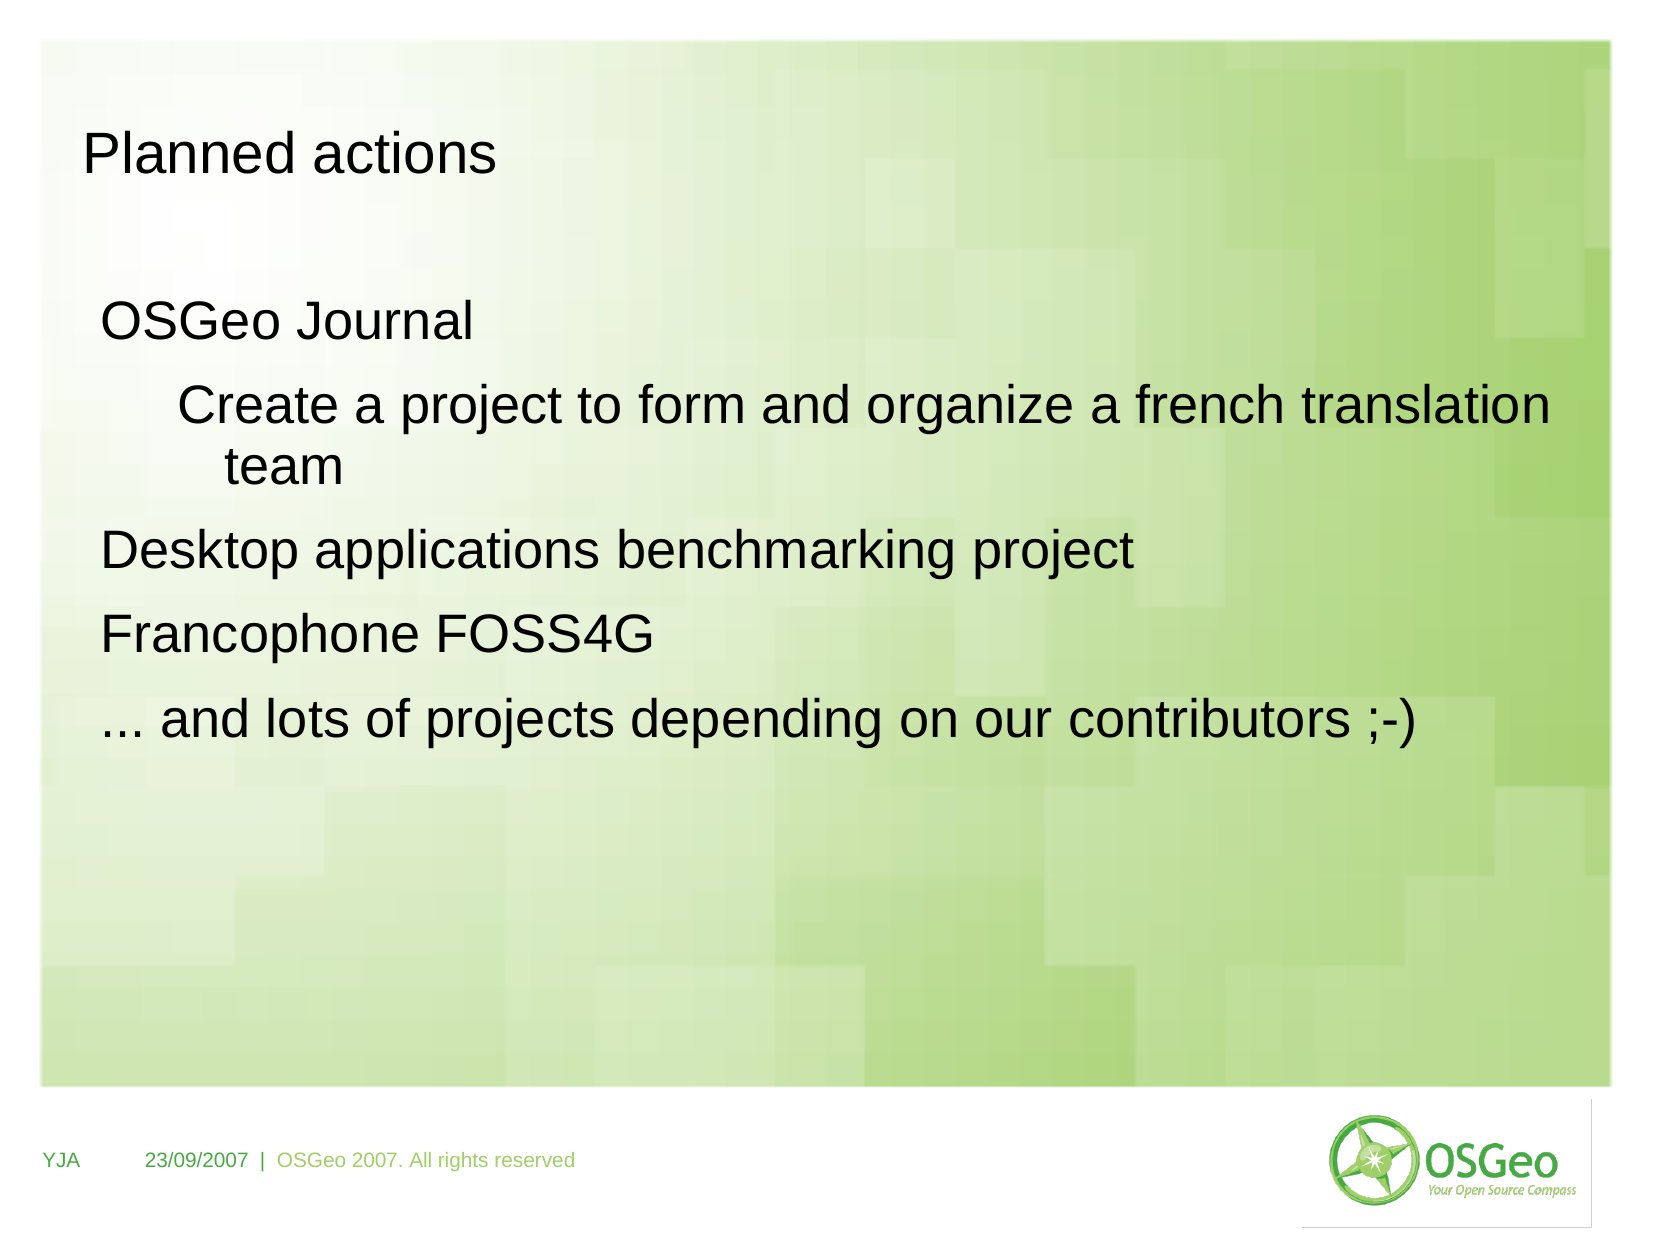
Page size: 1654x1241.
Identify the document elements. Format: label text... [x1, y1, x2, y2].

list OSGeo Journal Create a project to form and organize a french translation team Desktop applications benchmarking project Francophone FOSS4G ... and lots of projects depending on our contributors ;-) [82, 290, 1571, 1094]
title Planned actions [82, 56, 1571, 250]
picture [0, 1, 1654, 1239]
